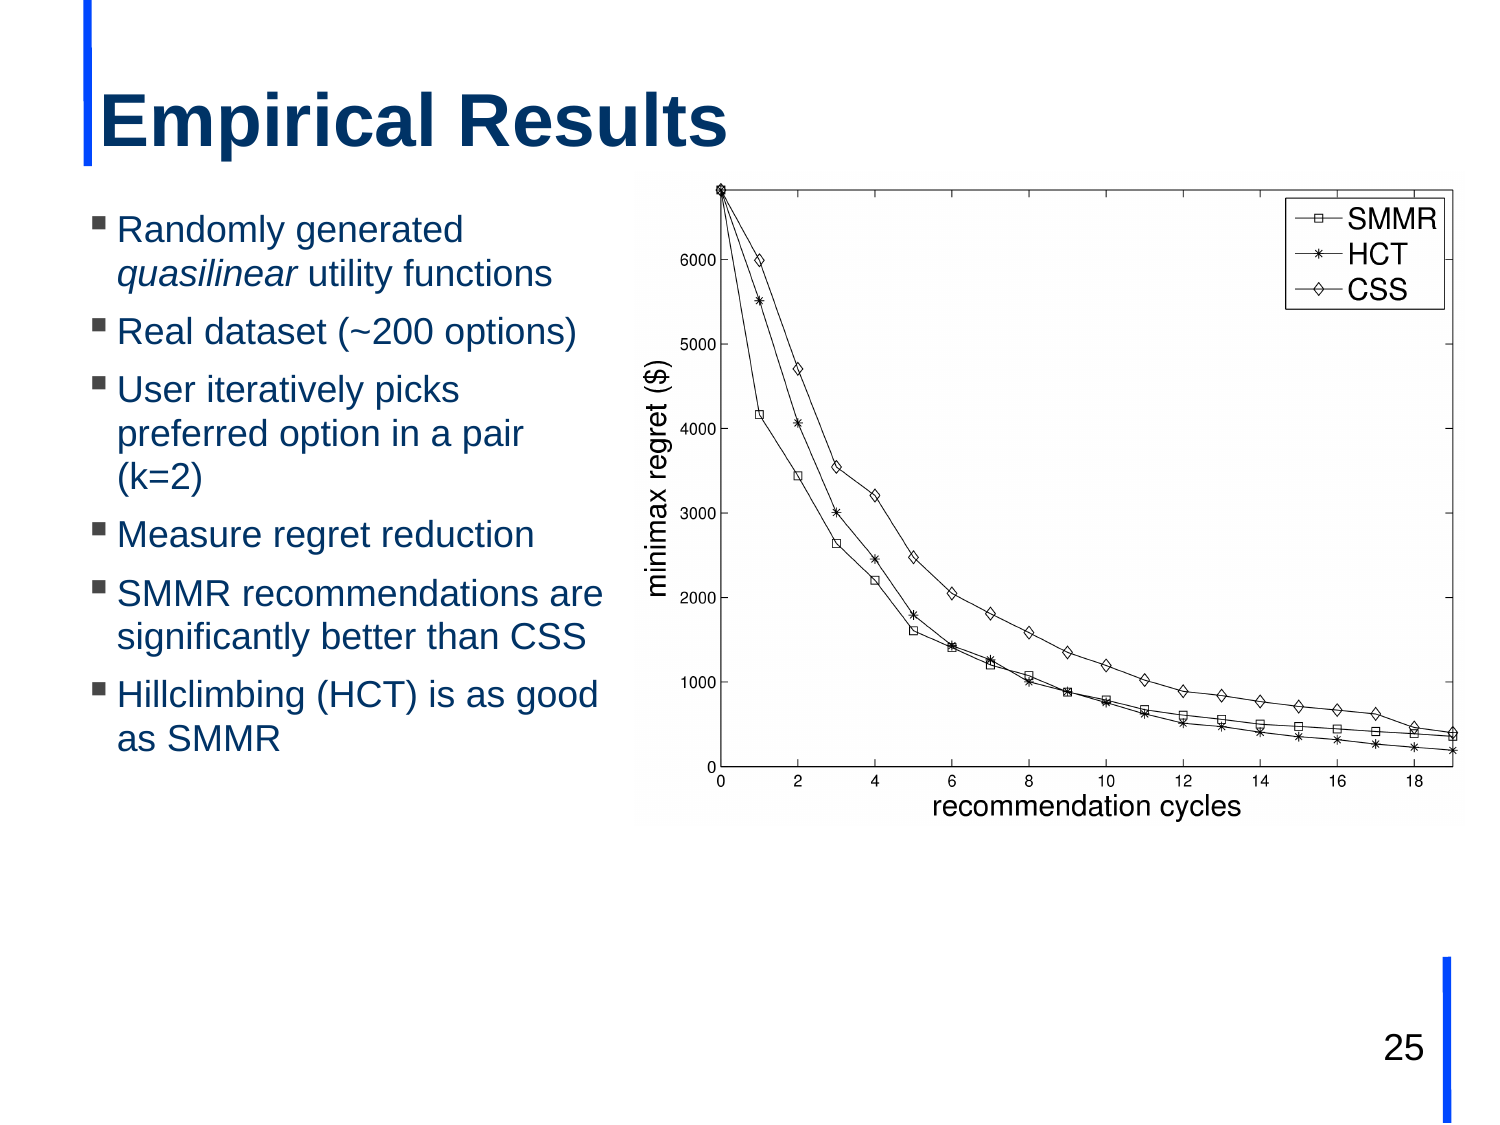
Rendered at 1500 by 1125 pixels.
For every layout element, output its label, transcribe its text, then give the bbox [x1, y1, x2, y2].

picture [634, 171, 1465, 827]
list Randomly generated quasilinear utility functions Real dataset (~200 options) User iteratively picks preferred option in a pair (k=2) Measure regret reduction SMMR recommendations are significantly better than CSS Hillclimbing (HCT) is as good as SMMR [88, 206, 621, 1006]
title Empirical Results [99, 24, 1438, 213]
